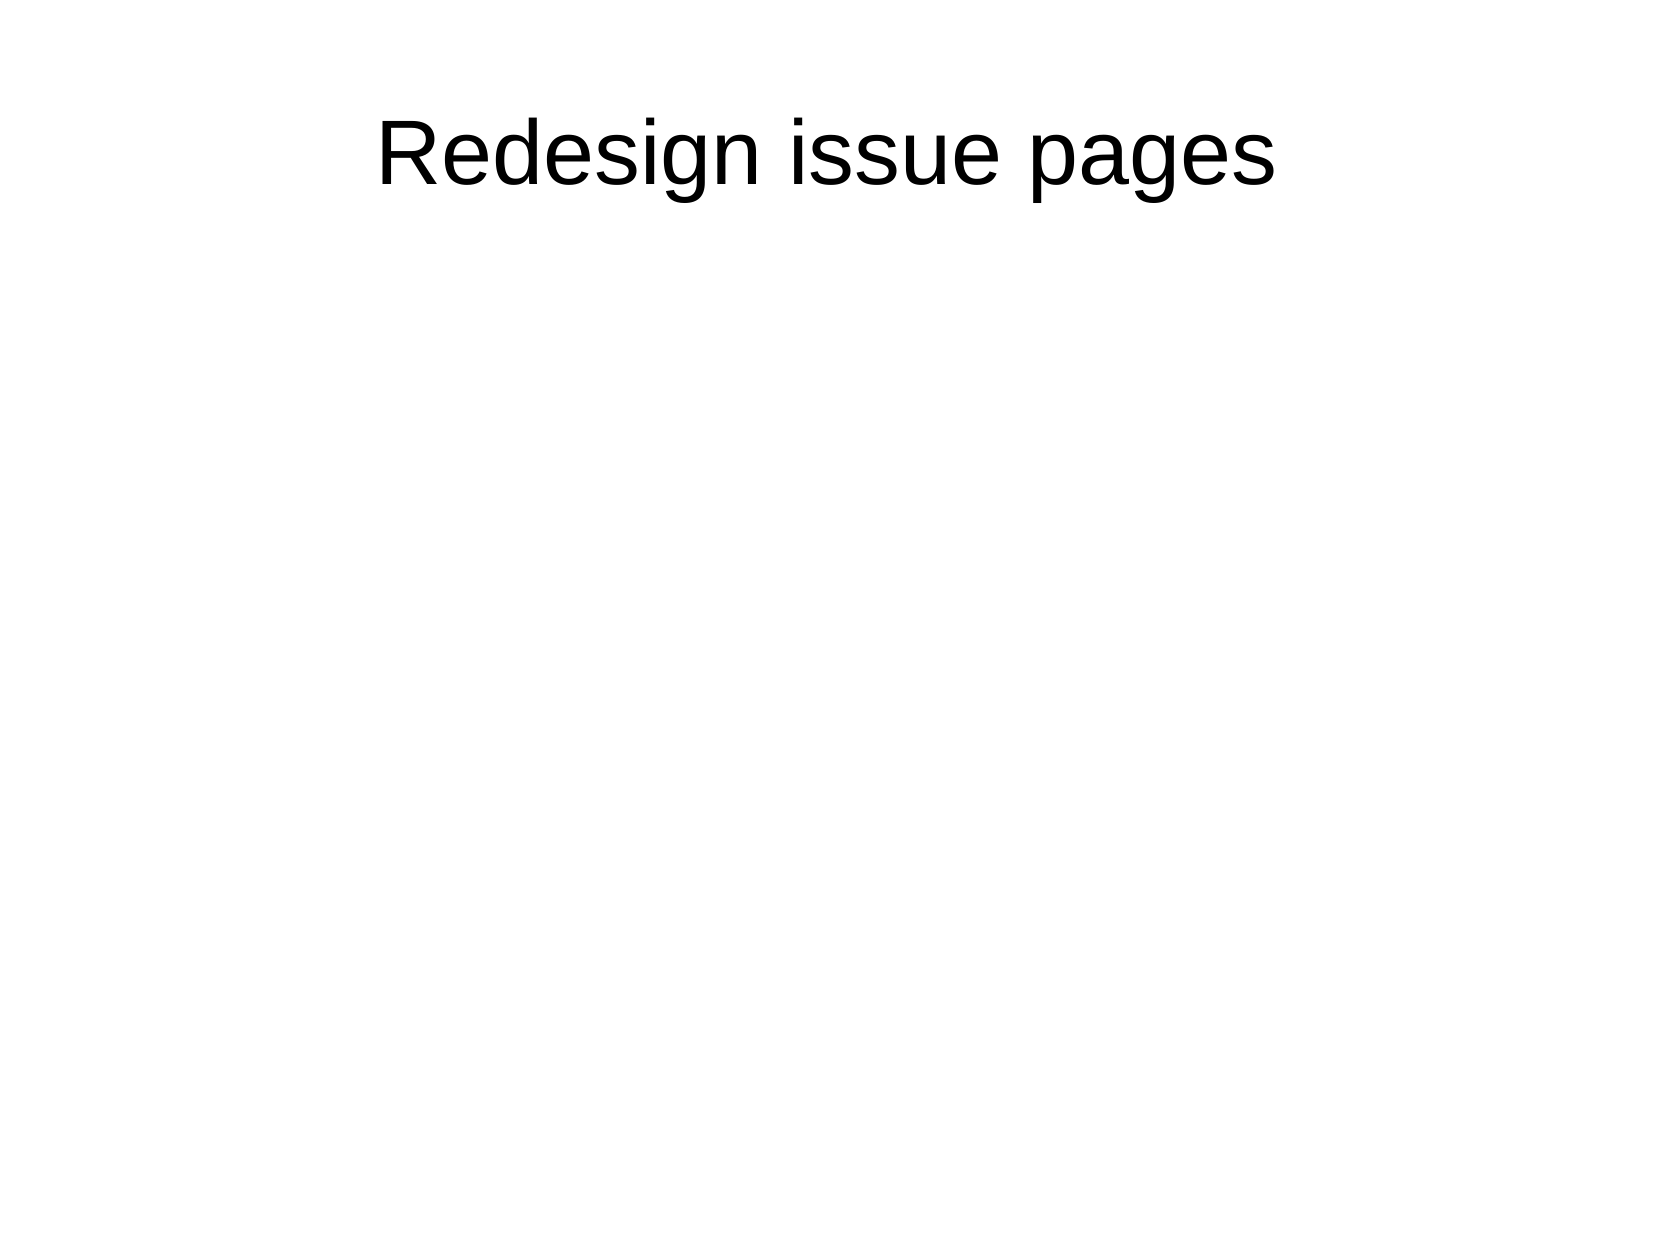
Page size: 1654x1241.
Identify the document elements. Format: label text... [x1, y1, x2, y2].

title Redesign issue pages [82, 49, 1571, 257]
